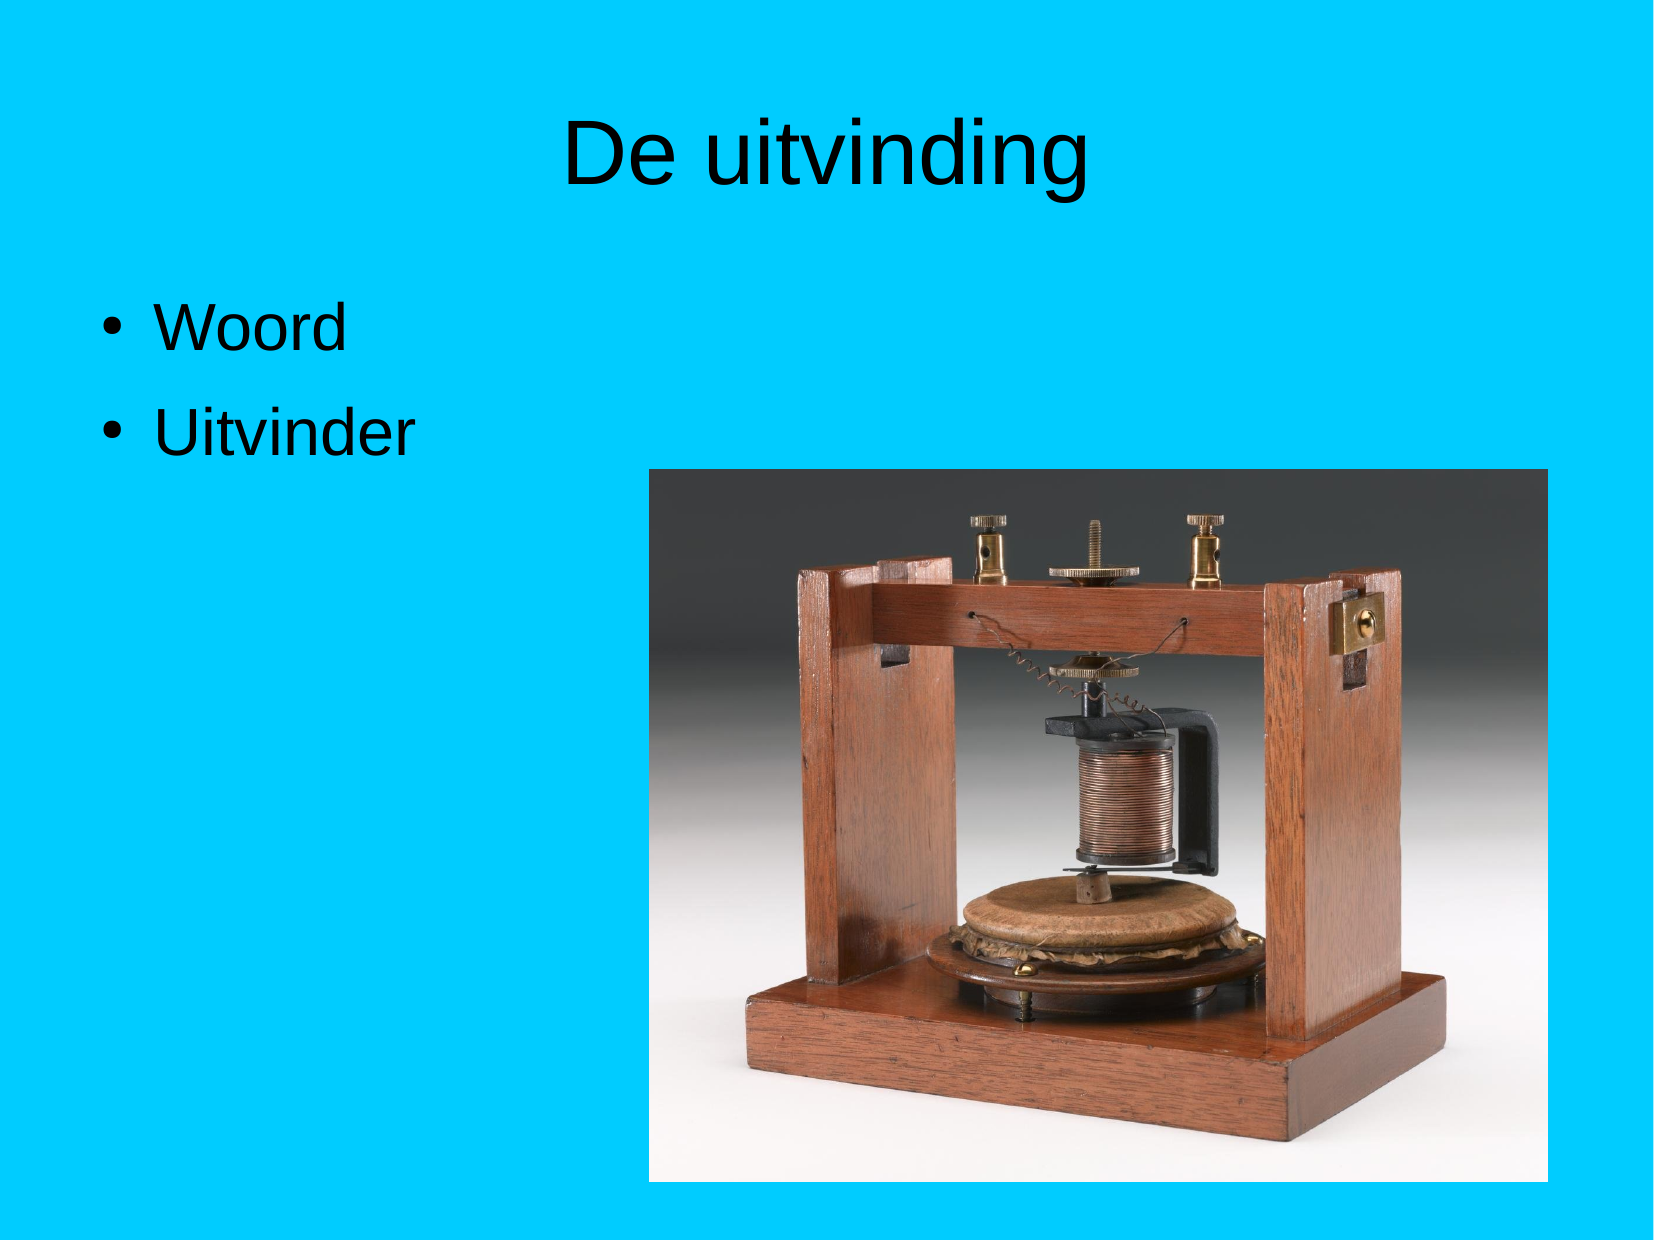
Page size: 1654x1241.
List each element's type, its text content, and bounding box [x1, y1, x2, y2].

title De uitvinding [82, 49, 1571, 257]
list Woord Uitvinder [82, 290, 1571, 1109]
picture [650, 470, 1547, 1181]
